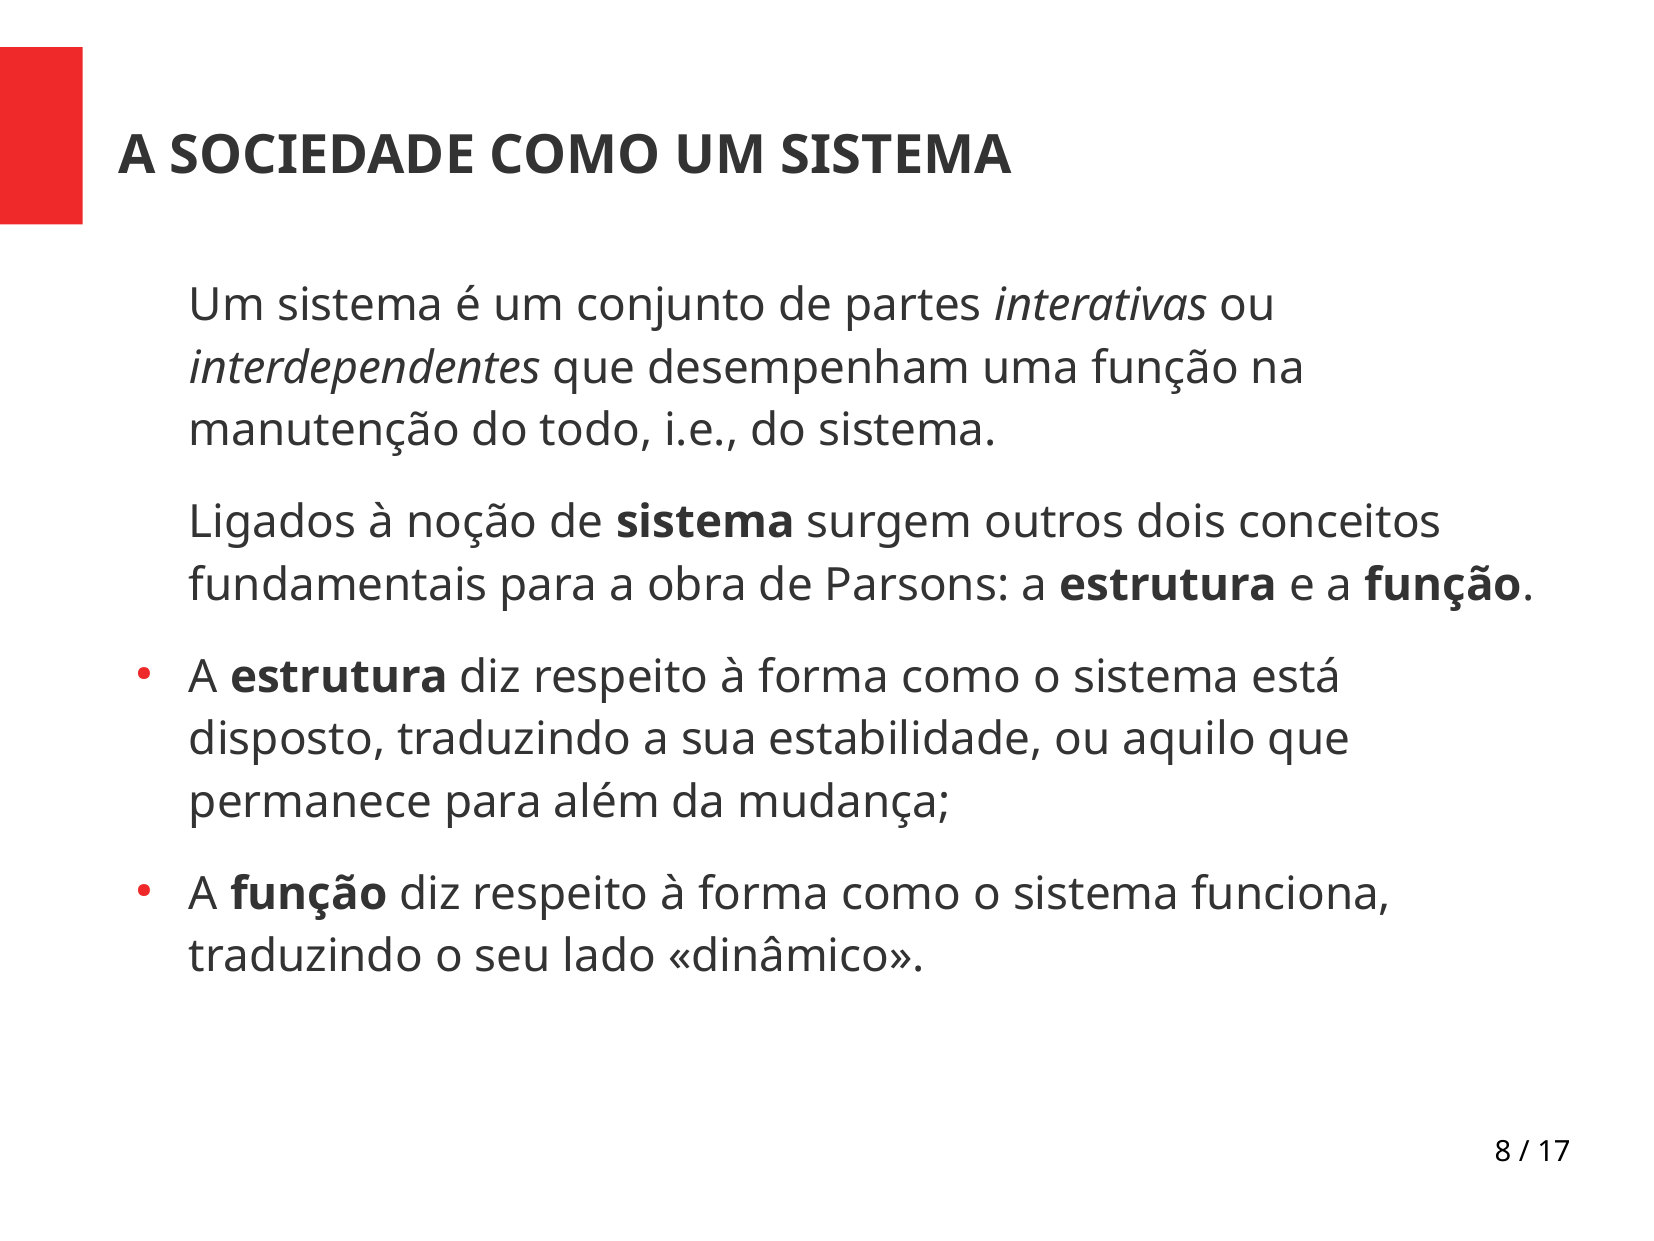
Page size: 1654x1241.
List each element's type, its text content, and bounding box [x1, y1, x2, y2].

title A SOCIEDADE COMO UM SISTEMA [118, 49, 1571, 257]
list Um sistema é um conjunto de partes interativas ou interdependentes que desempenham uma função na manutenção do todo, i.e., do sistema. Ligados à noção de sistema surgem outros dois conceitos fundamentais para a obra de Parsons: a estrutura e a função. A estrutura diz respeito à forma como o sistema está disposto, traduzindo a sua estabilidade, ou aquilo que permanece para além da mudança; A função diz respeito à forma como o sistema funciona, traduzindo o seu lado «dinâmico». [118, 271, 1536, 991]
